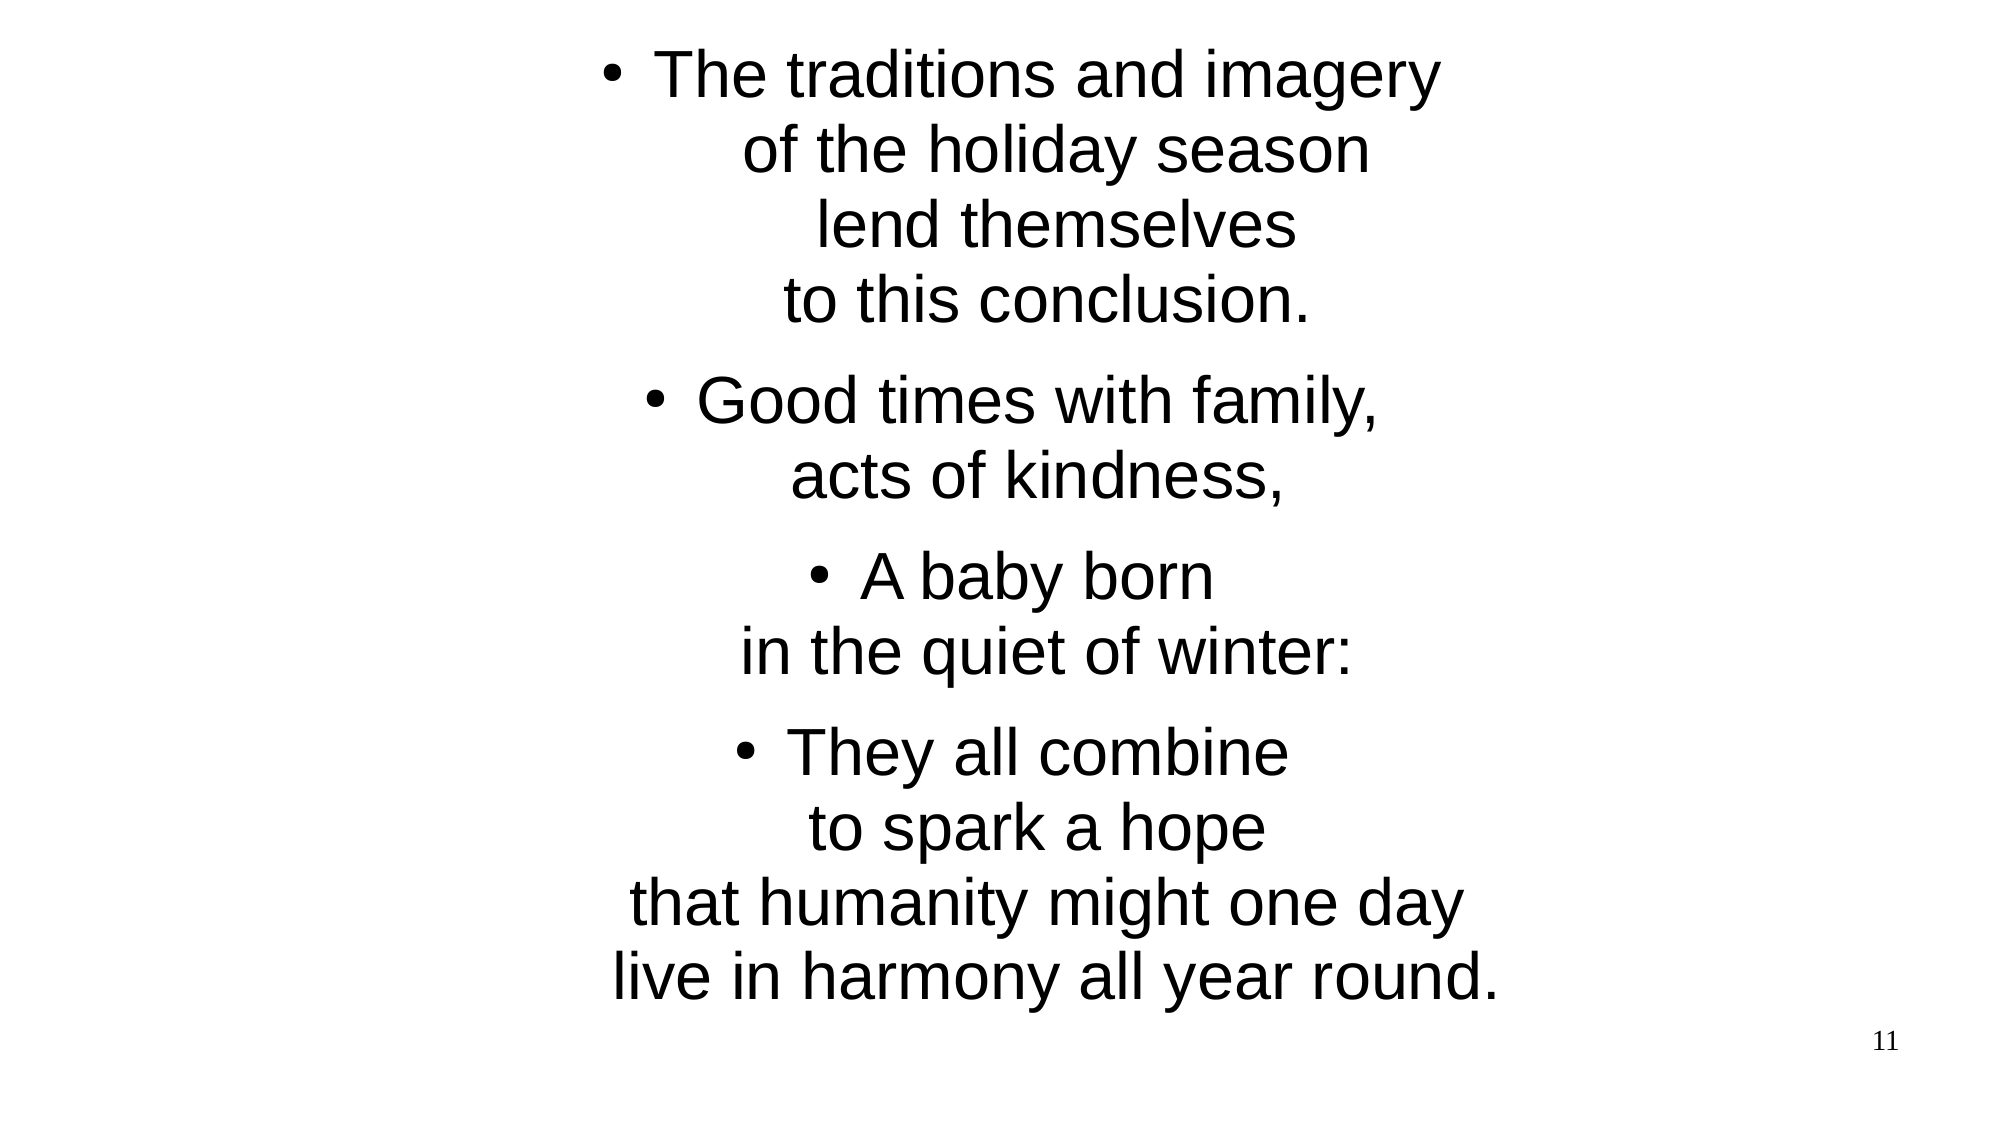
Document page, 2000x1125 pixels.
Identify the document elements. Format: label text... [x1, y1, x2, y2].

list The traditions and imagery of the holiday season lend themselves to this conclusion. Good times with family, acts of kindness, A baby born in the quiet of winter: They all combine to spark a hope that humanity might one day live in harmony all year round. [37, 37, 1988, 1088]
